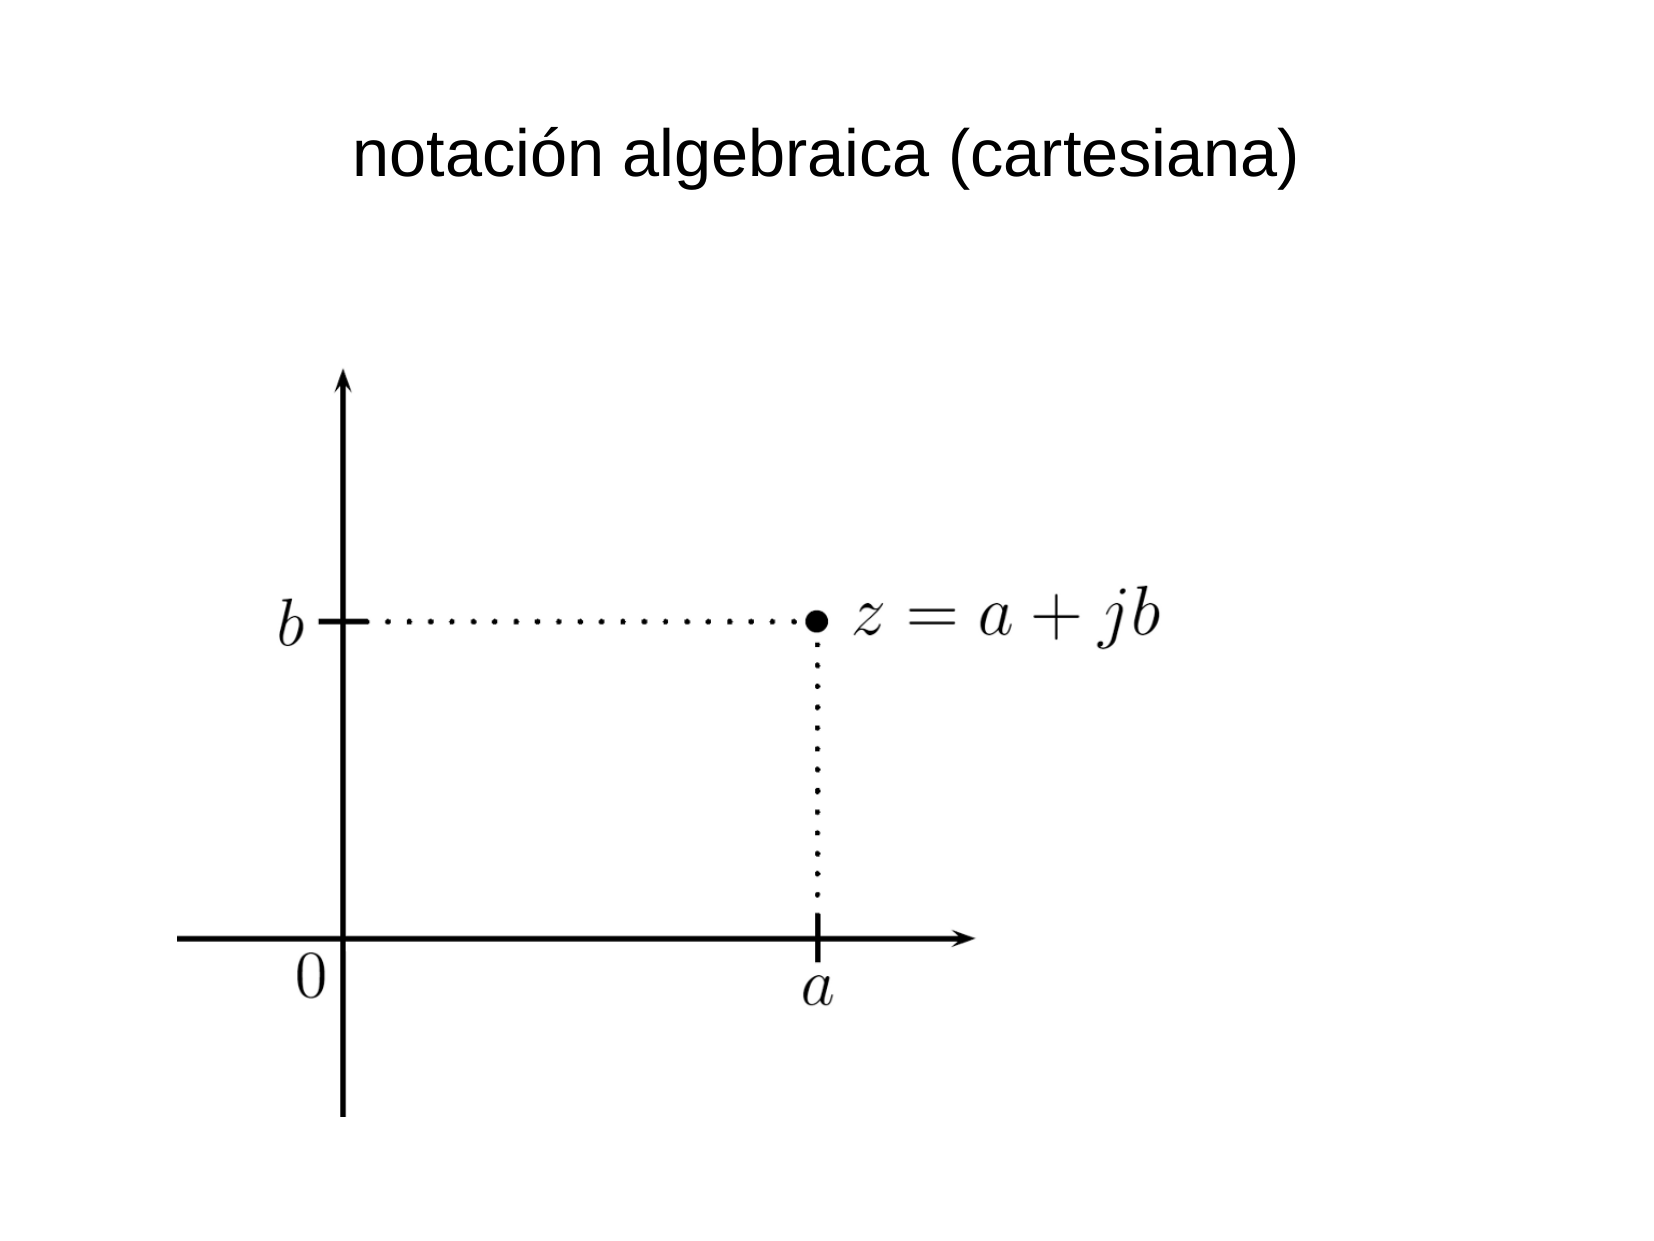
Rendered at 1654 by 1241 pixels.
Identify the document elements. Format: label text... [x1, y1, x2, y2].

title notación algebraica (cartesiana) [82, 49, 1571, 257]
picture [177, 360, 1477, 1117]
